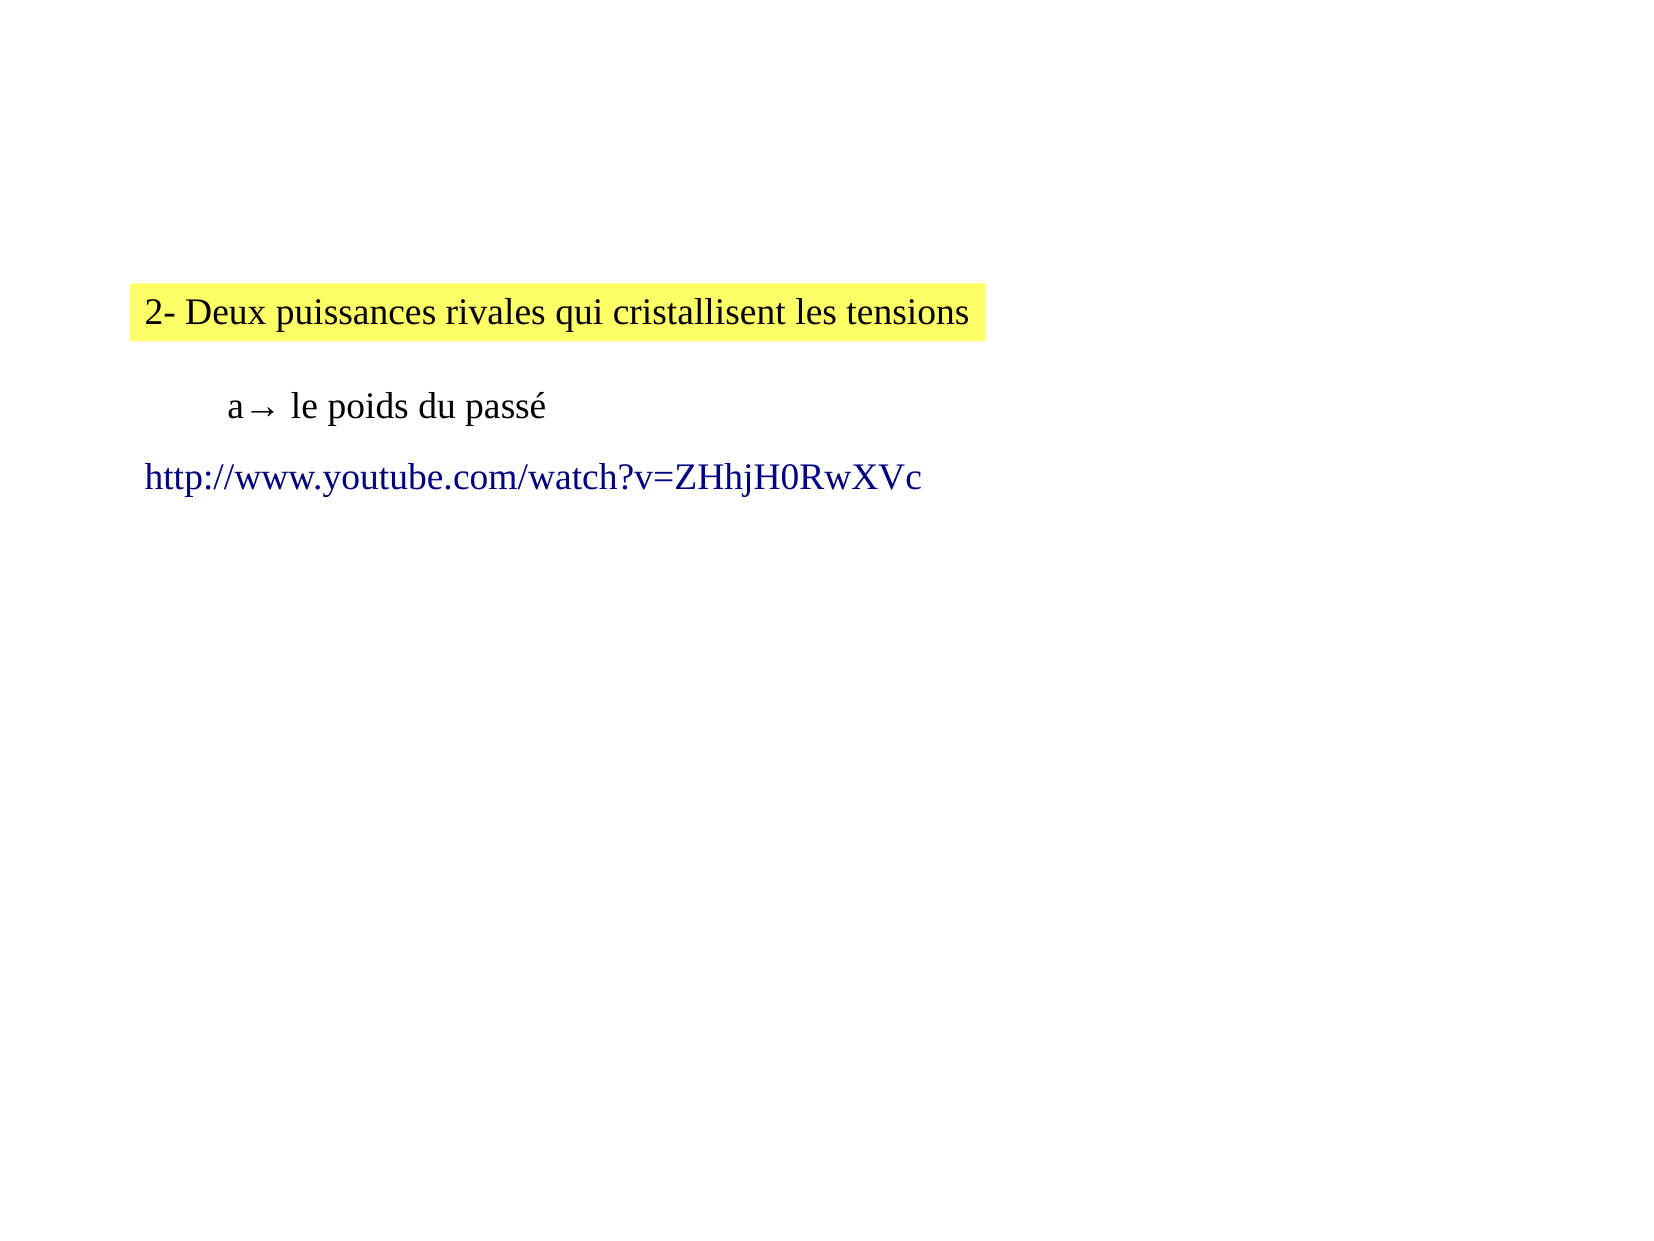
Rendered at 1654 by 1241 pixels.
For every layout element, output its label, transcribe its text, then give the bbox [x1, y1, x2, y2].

text_box http://www.youtube.com/watch?v=ZHhjH0RwXVc [129, 448, 939, 549]
text_box 2- Deux puissances rivales qui cristallisent les tensions [129, 283, 986, 341]
text_box a→ le poids du passé [212, 377, 562, 436]
